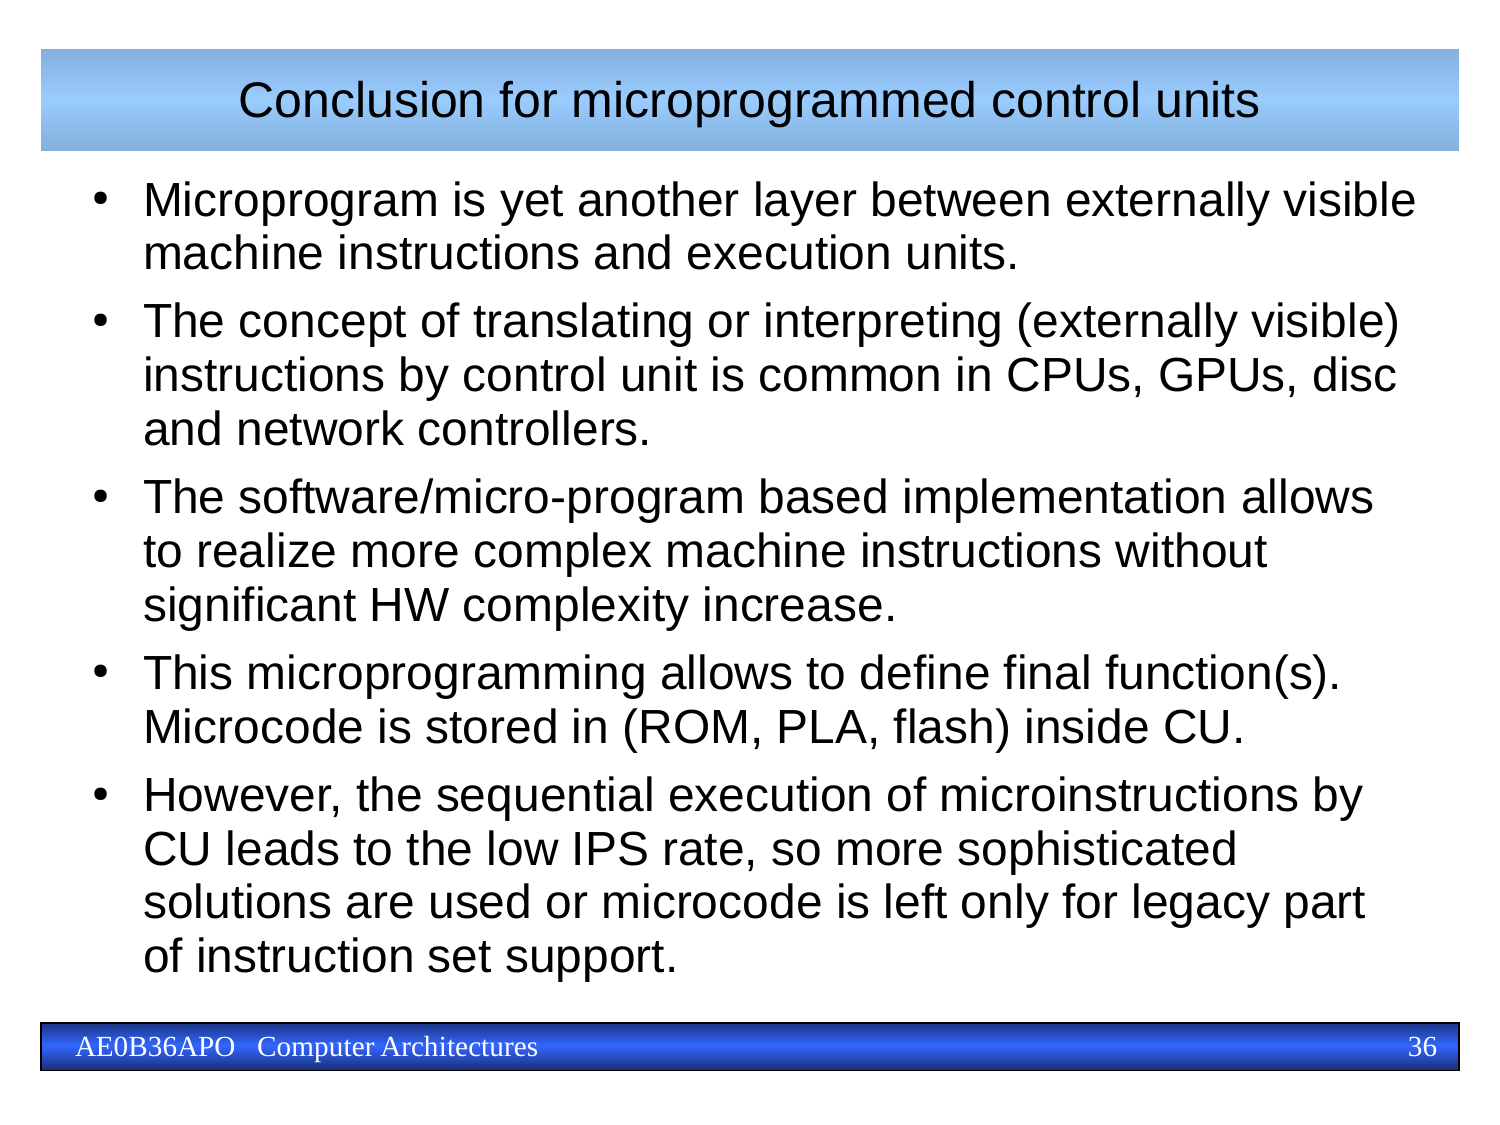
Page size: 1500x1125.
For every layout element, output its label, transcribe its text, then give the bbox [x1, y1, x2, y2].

title Conclusion for microprogrammed control units [41, 49, 1459, 151]
list Microprogram is yet another layer between externally visible machine instructions and execution units. The concept of translating or interpreting (externally visible) instructions by control unit is common in CPUs, GPUs, disc and network controllers. The software/micro-program based implementation allows to realize more complex machine instructions without significant HW complexity increase. This microprogramming allows to define final function(s). Microcode is stored in (ROM, PLA, flash) inside CU. However, the sequential execution of microinstructions by CU leads to the low IPS rate, so more sophisticated solutions are used or microcode is left only for legacy part of instruction set support. [75, 172, 1426, 988]
